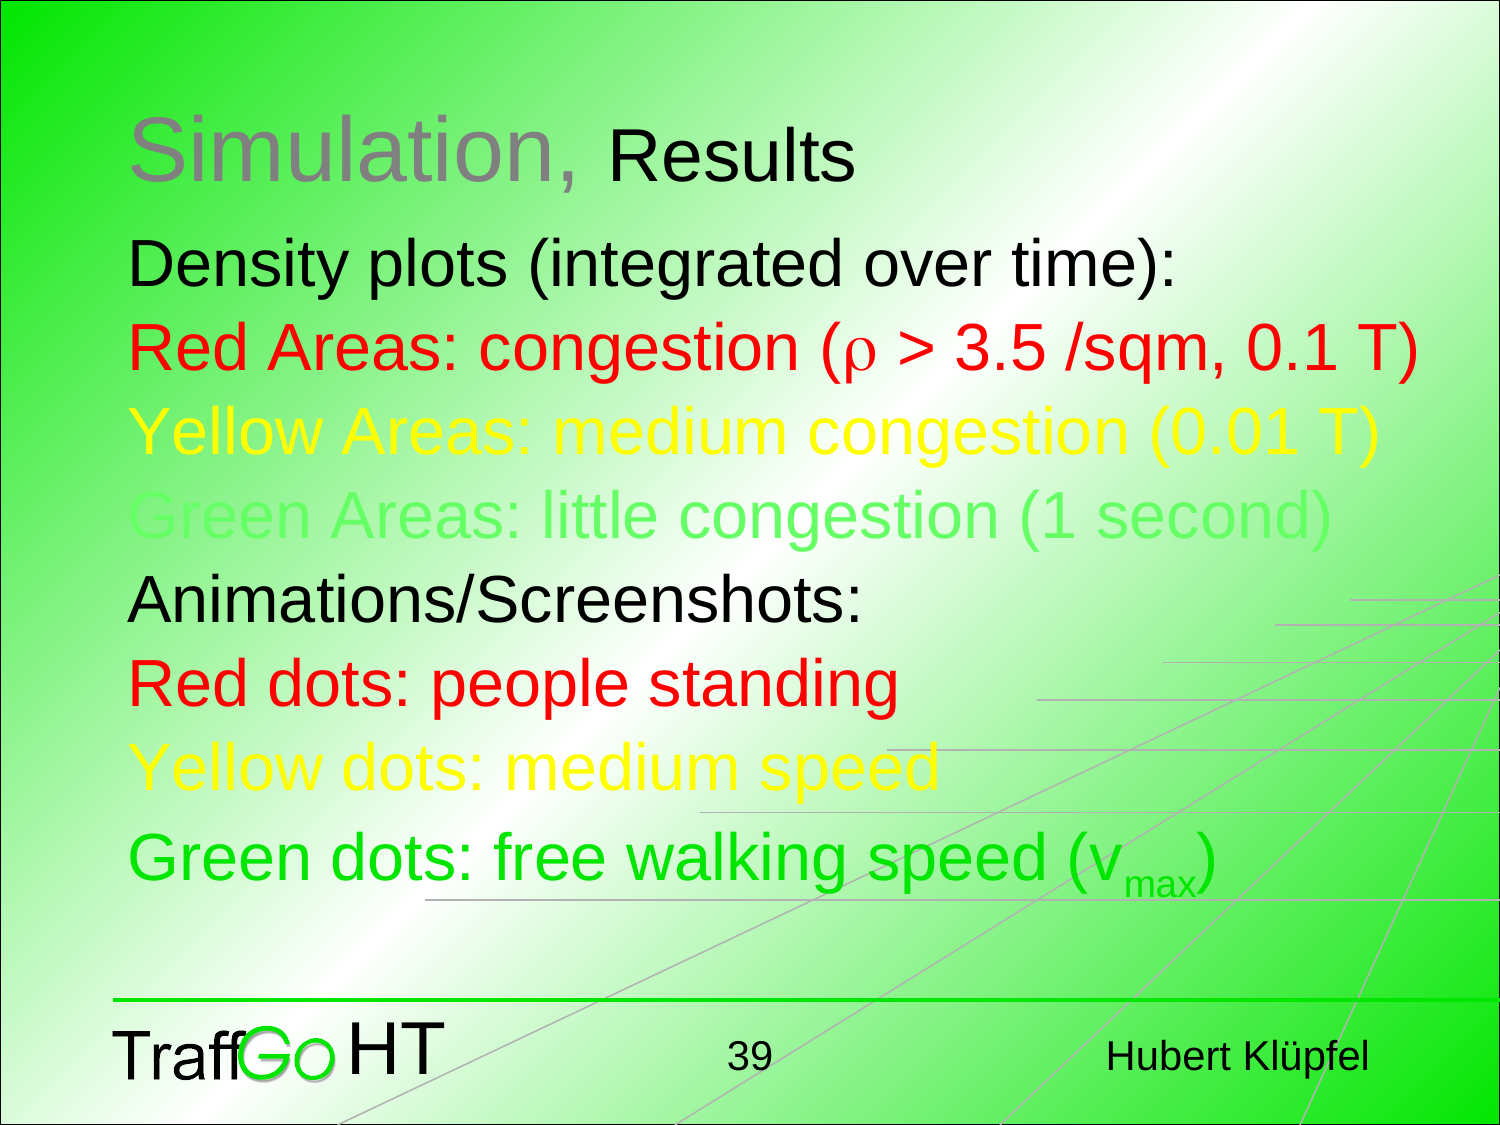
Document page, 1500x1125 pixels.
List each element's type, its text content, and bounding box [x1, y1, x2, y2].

picture [112, 1024, 338, 1085]
title Simulation, Results [112, 87, 1388, 213]
list Density plots (integrated over time): Red Areas: congestion ( > 3.5 /sqm, 0.1 T) Yellow Areas: medium congestion (0.01 T) Green Areas: little congestion (1 second) Animations/Screenshots: Red dots: people standing Yellow dots: medium speed Green dots: free walking speed (vmax) [112, 224, 1450, 963]
